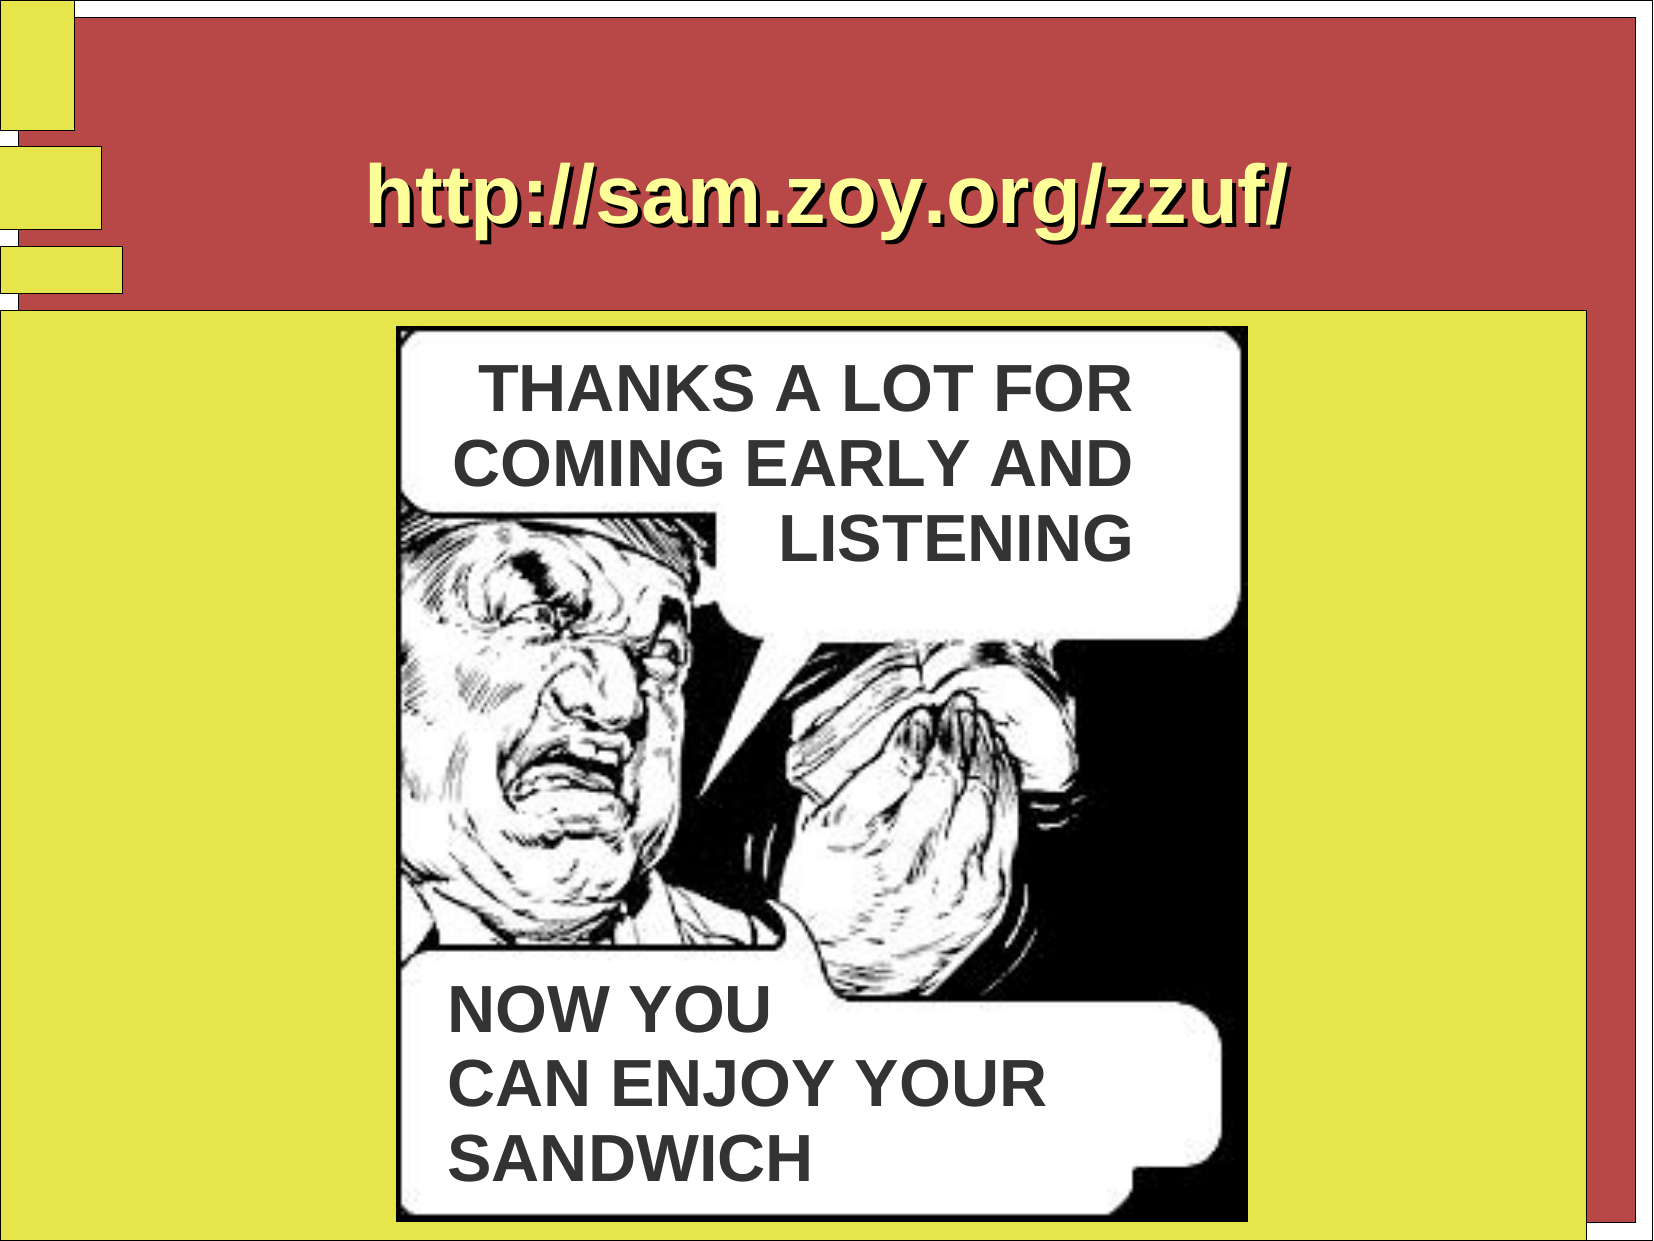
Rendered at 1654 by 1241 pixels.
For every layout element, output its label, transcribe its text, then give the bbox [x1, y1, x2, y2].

text_box THANKS A LOT FOR COMING EARLY AND LISTENING [452, 351, 1209, 585]
title http://sam.zoy.org/zzuf/ [121, 91, 1534, 299]
text_box NOW YOU CAN ENJOY YOUR SANDWICH [446, 971, 1092, 1205]
picture [396, 326, 1248, 1222]
